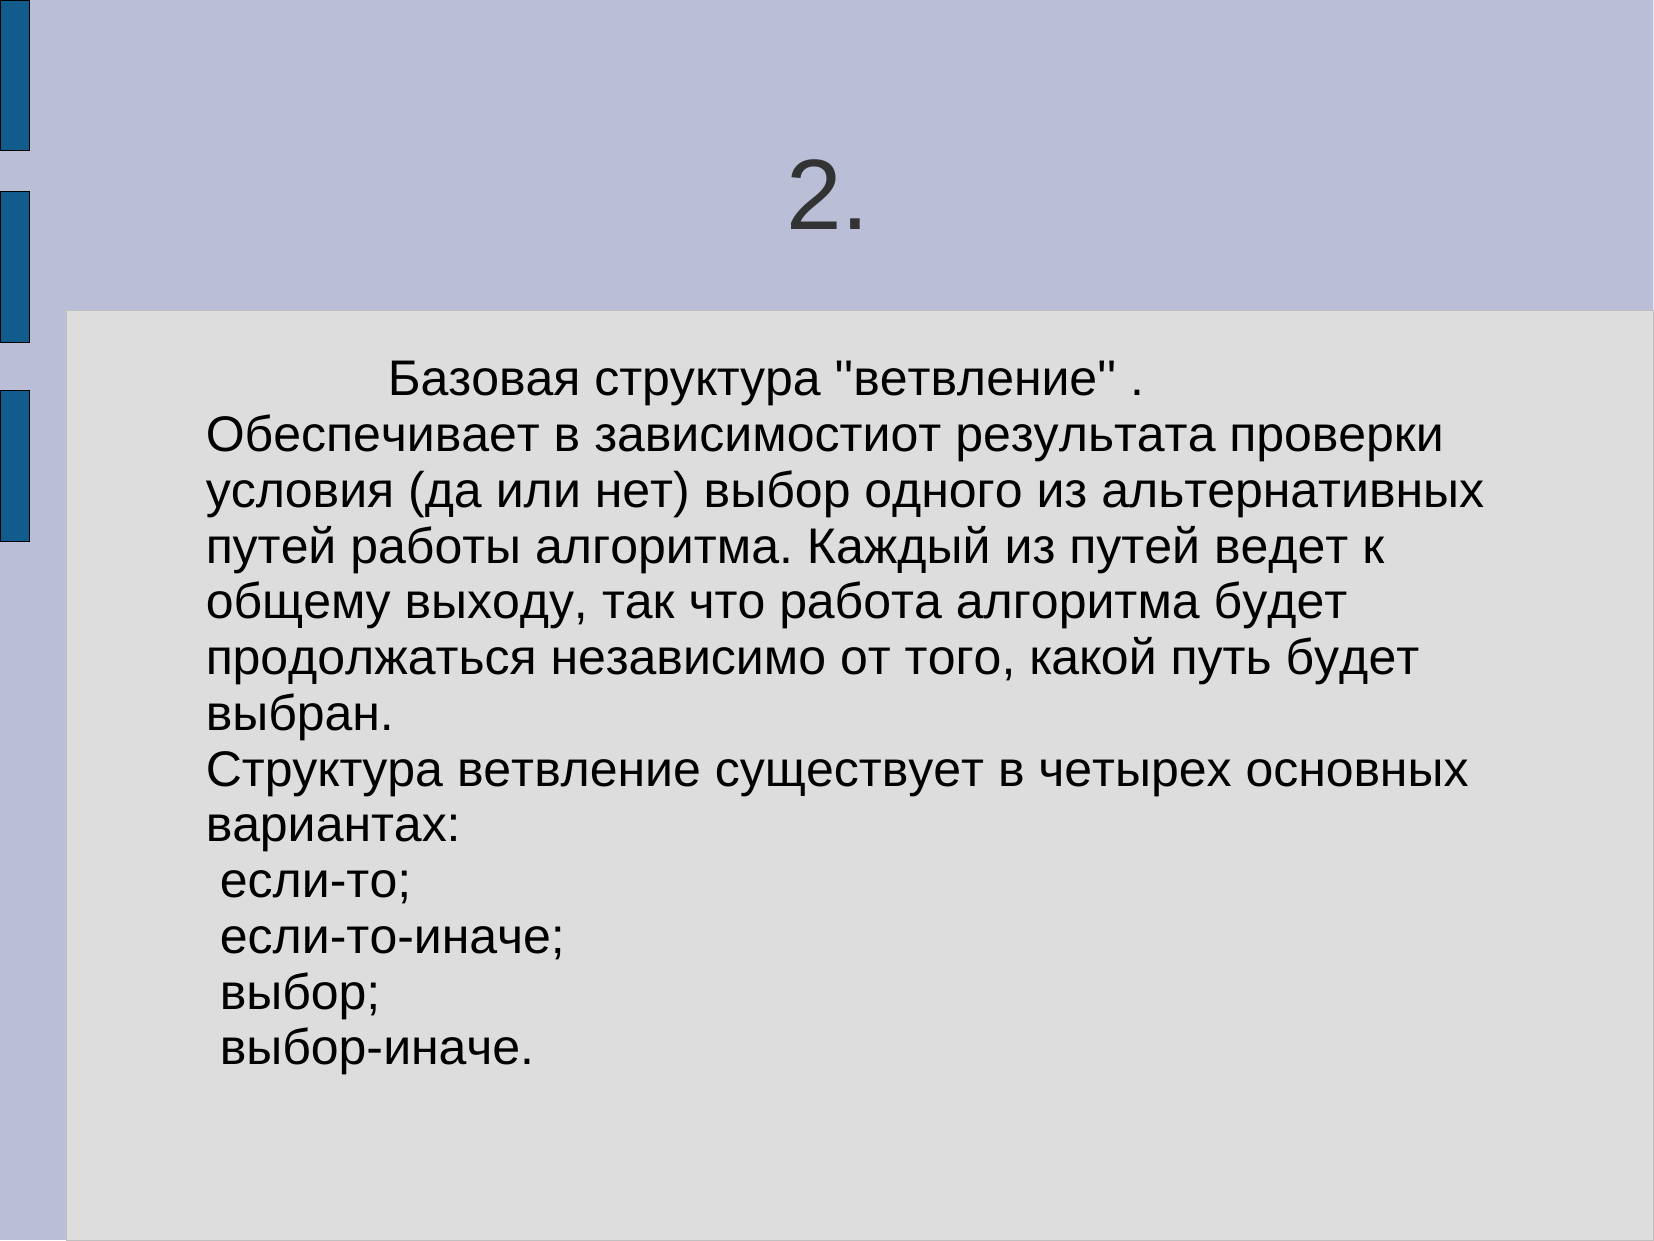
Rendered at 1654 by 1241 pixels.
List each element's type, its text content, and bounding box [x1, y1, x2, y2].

title 2. [121, 91, 1534, 299]
list Базовая структура ''ветвление'' . Обеспечивает в зависимостиот результата проверки условия (да или нет) выбор одного из альтернативных путей работы алгоритма. Каждый из путей ведет к общему выходу, так что работа алгоритма будет продолжаться независимо от того, какой путь будет выбран. Структура ветвление существует в четырех основных вариантах: если-то; если-то-иначе; выбор; выбор-иначе. [134, 350, 1516, 1132]
